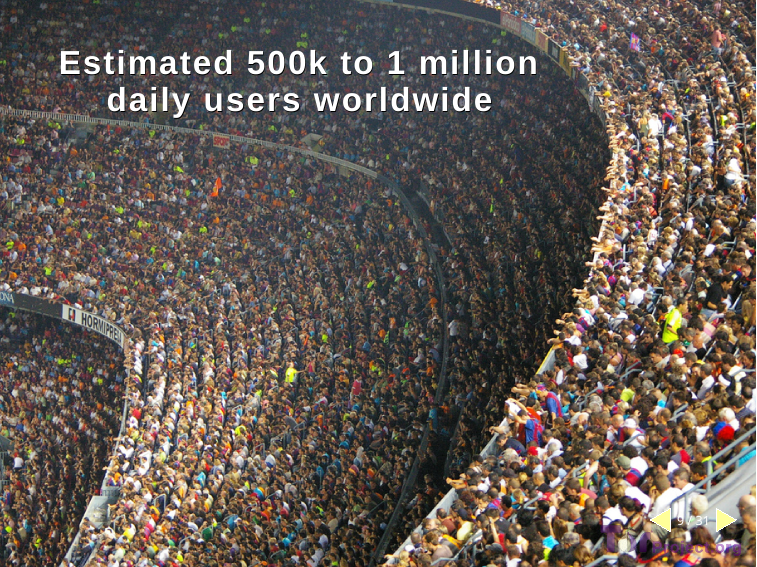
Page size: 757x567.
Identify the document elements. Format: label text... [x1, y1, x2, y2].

text_box <number> / 31 [618, 504, 756, 555]
picture [0, 0, 757, 567]
text_box Estimated 500k to 1 million daily users worldwide [37, 37, 563, 127]
